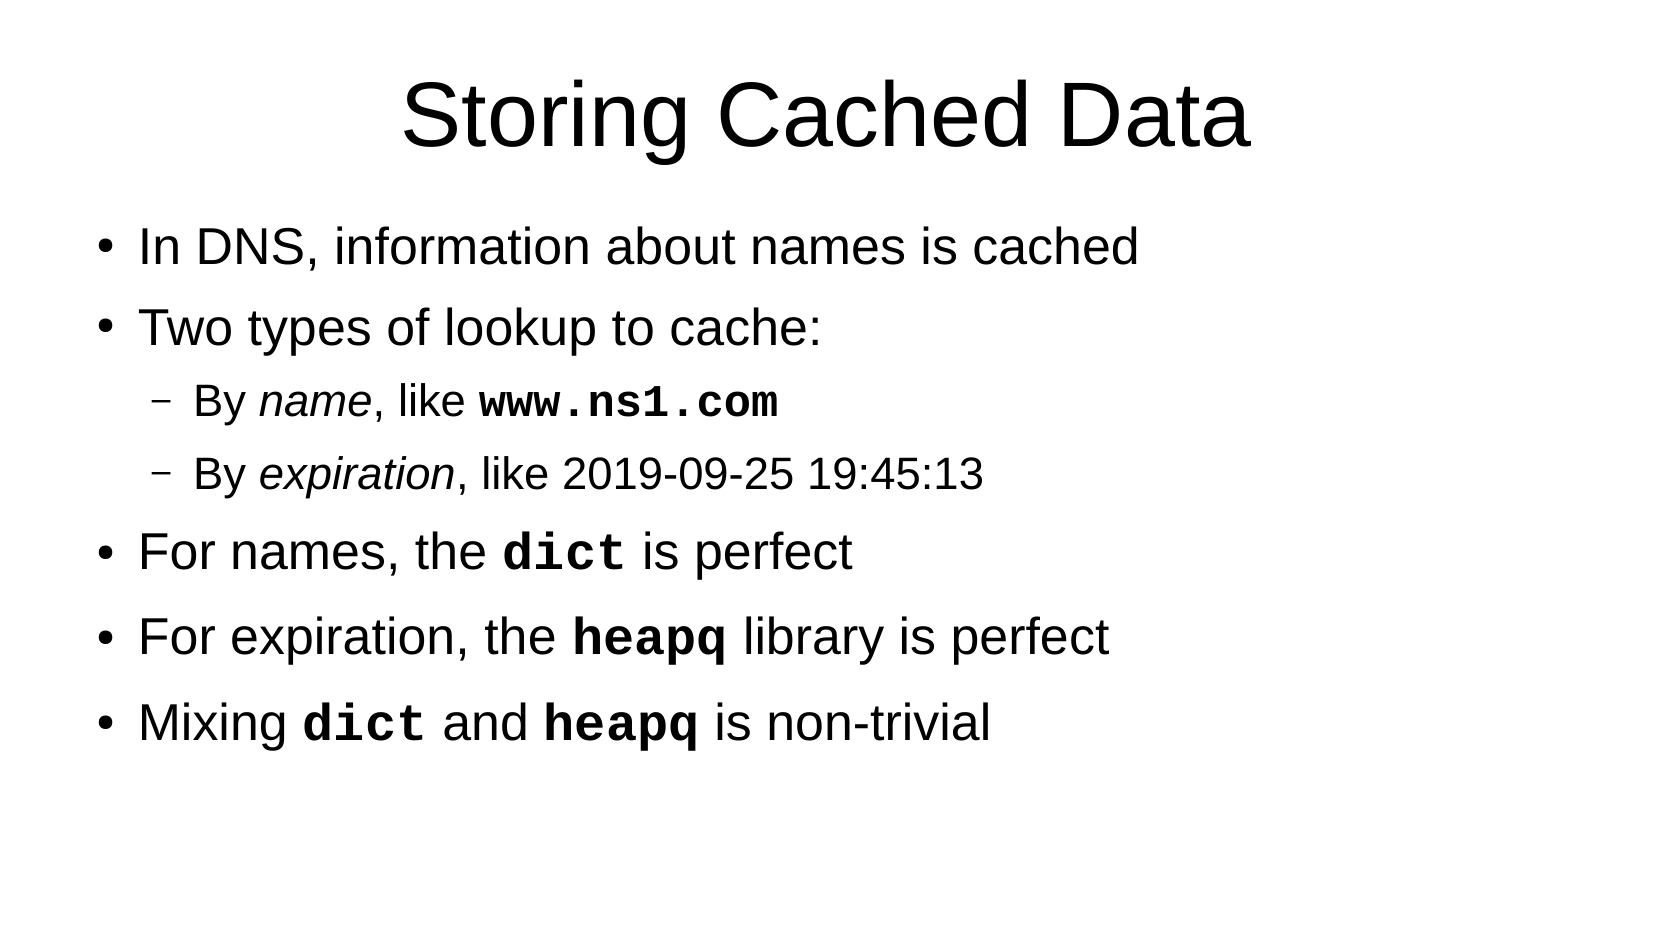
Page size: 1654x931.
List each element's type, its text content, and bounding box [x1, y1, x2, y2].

list In DNS, information about names is cached Two types of lookup to cache: By name, like www.ns1.com By expiration, like 2019-09-25 19:45:13 For names, the dict is perfect For expiration, the heapq library is perfect Mixing dict and heapq is non-trivial [82, 217, 1571, 758]
title Storing Cached Data [82, 37, 1571, 193]
